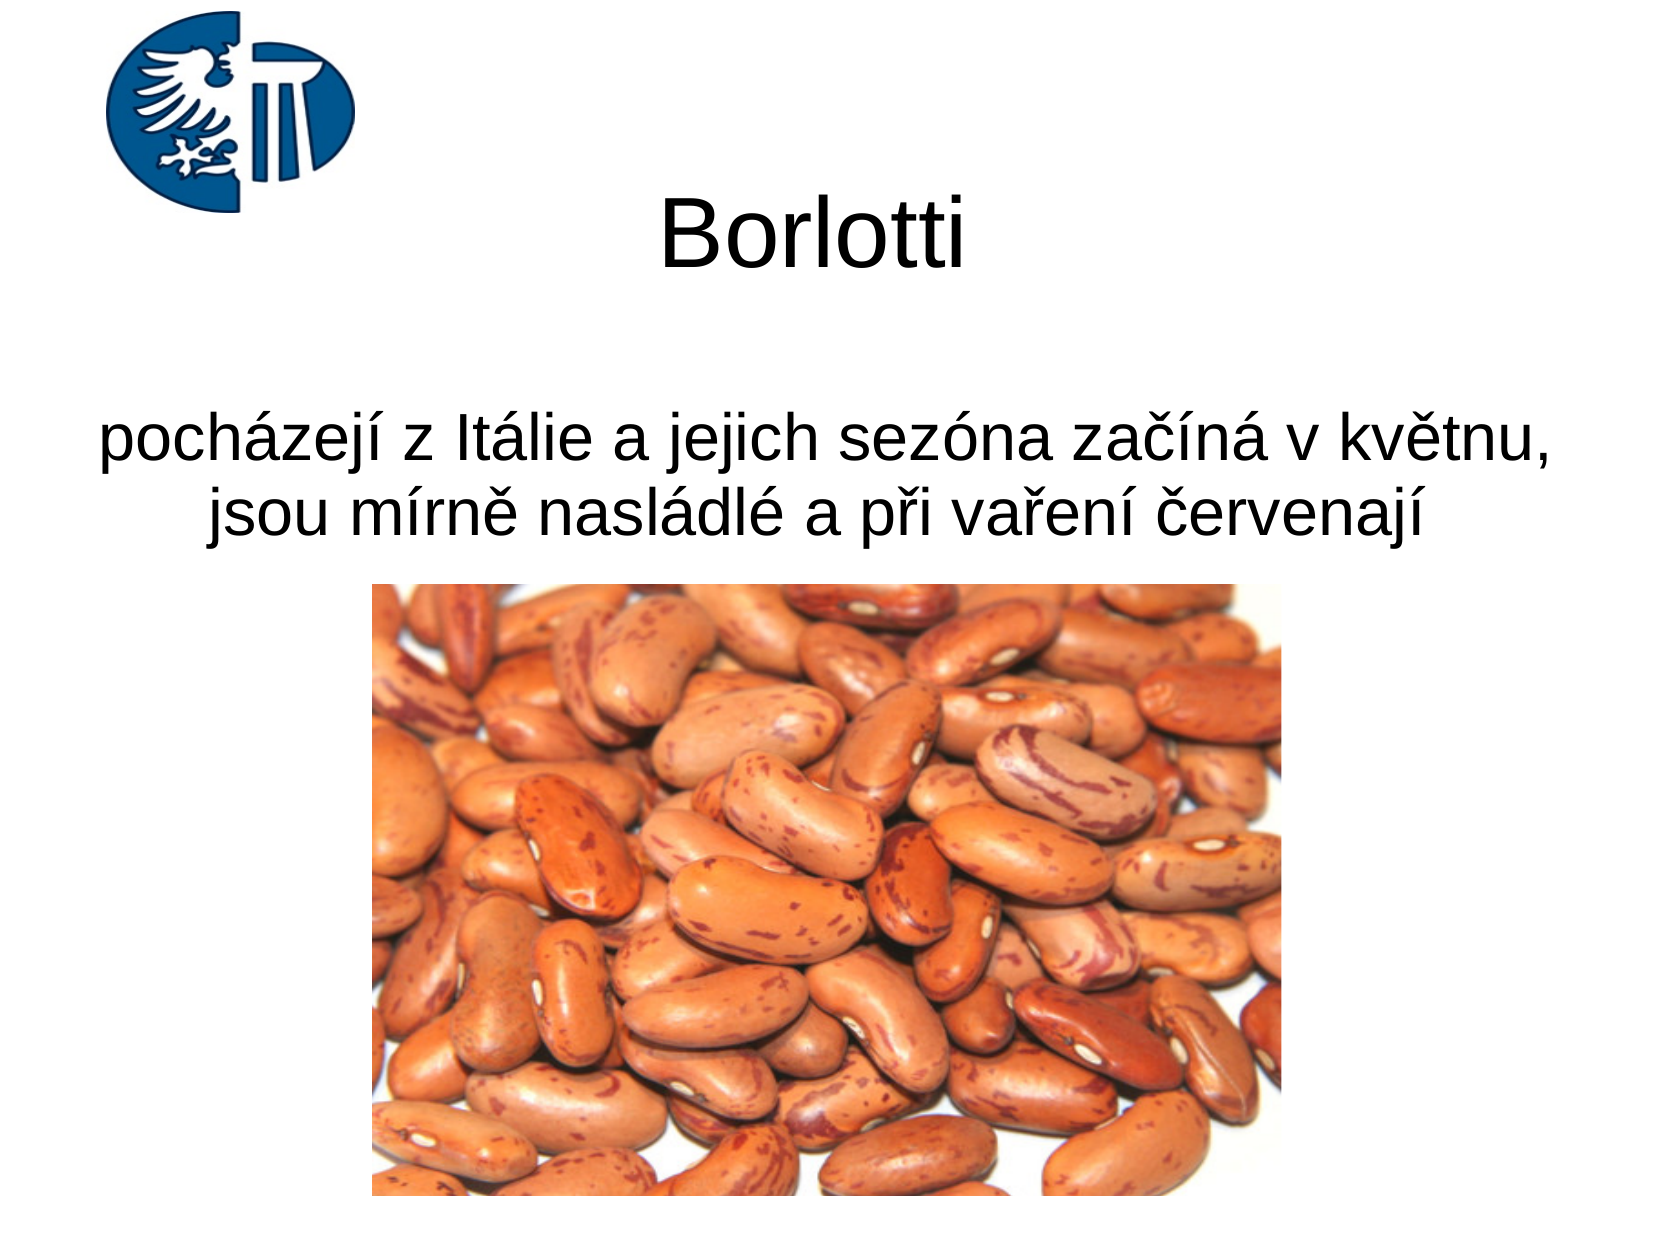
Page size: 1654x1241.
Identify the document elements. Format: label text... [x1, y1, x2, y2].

picture [106, 11, 355, 177]
title Borlotti pocházejí z Itálie a jejich sezóna začíná v květnu, jsou mírně nasládlé a při vaření červenají [82, 177, 1571, 550]
picture [372, 584, 1282, 1196]
